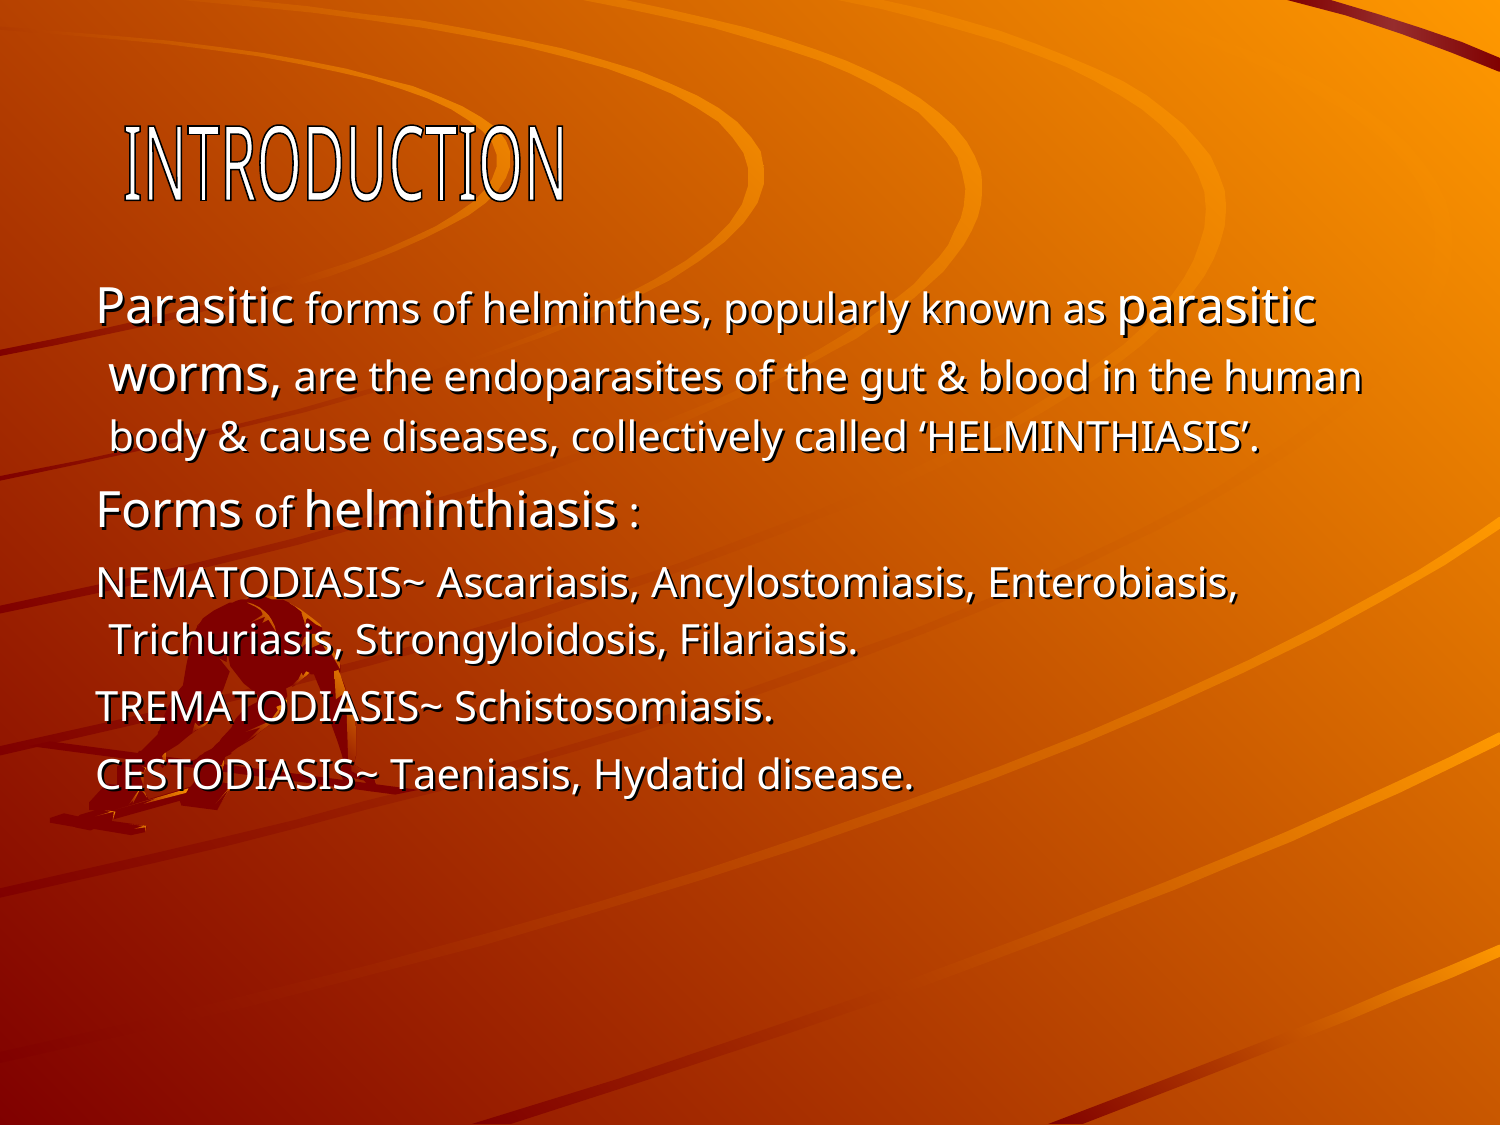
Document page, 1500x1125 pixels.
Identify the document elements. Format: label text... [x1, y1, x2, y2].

text_box INTRODUCTION [259, 125, 299, 202]
text_box INTRODUCTION [529, 126, 563, 201]
list Parasitic forms of helminthes, popularly known as parasitic worms, are the endoparasites of the gut & blood in the human body & cause diseases, collectively called ‘HELMINTHIASIS’. Forms of helminthiasis : NEMATODIASIS~ Ascariasis, Ancylostomiasis, Enterobiasis, Trichuriasis, Strongyloidosis, Filariasis. TREMATODIASIS~ Schistosomiasis. CESTODIASIS~ Taeniasis, Hydatid disease. [37, 262, 1425, 1006]
text_box INTRODUCTION [350, 126, 383, 202]
text_box INTRODUCTION [148, 126, 182, 201]
text_box INTRODUCTION [187, 126, 220, 201]
text_box INTRODUCTION [481, 125, 520, 202]
text_box INTRODUCTION [307, 126, 342, 201]
text_box INTRODUCTION [225, 126, 256, 201]
text_box INTRODUCTION [425, 126, 458, 201]
text_box INTRODUCTION [460, 126, 476, 201]
text_box INTRODUCTION [391, 125, 424, 202]
text_box INTRODUCTION [125, 126, 141, 201]
